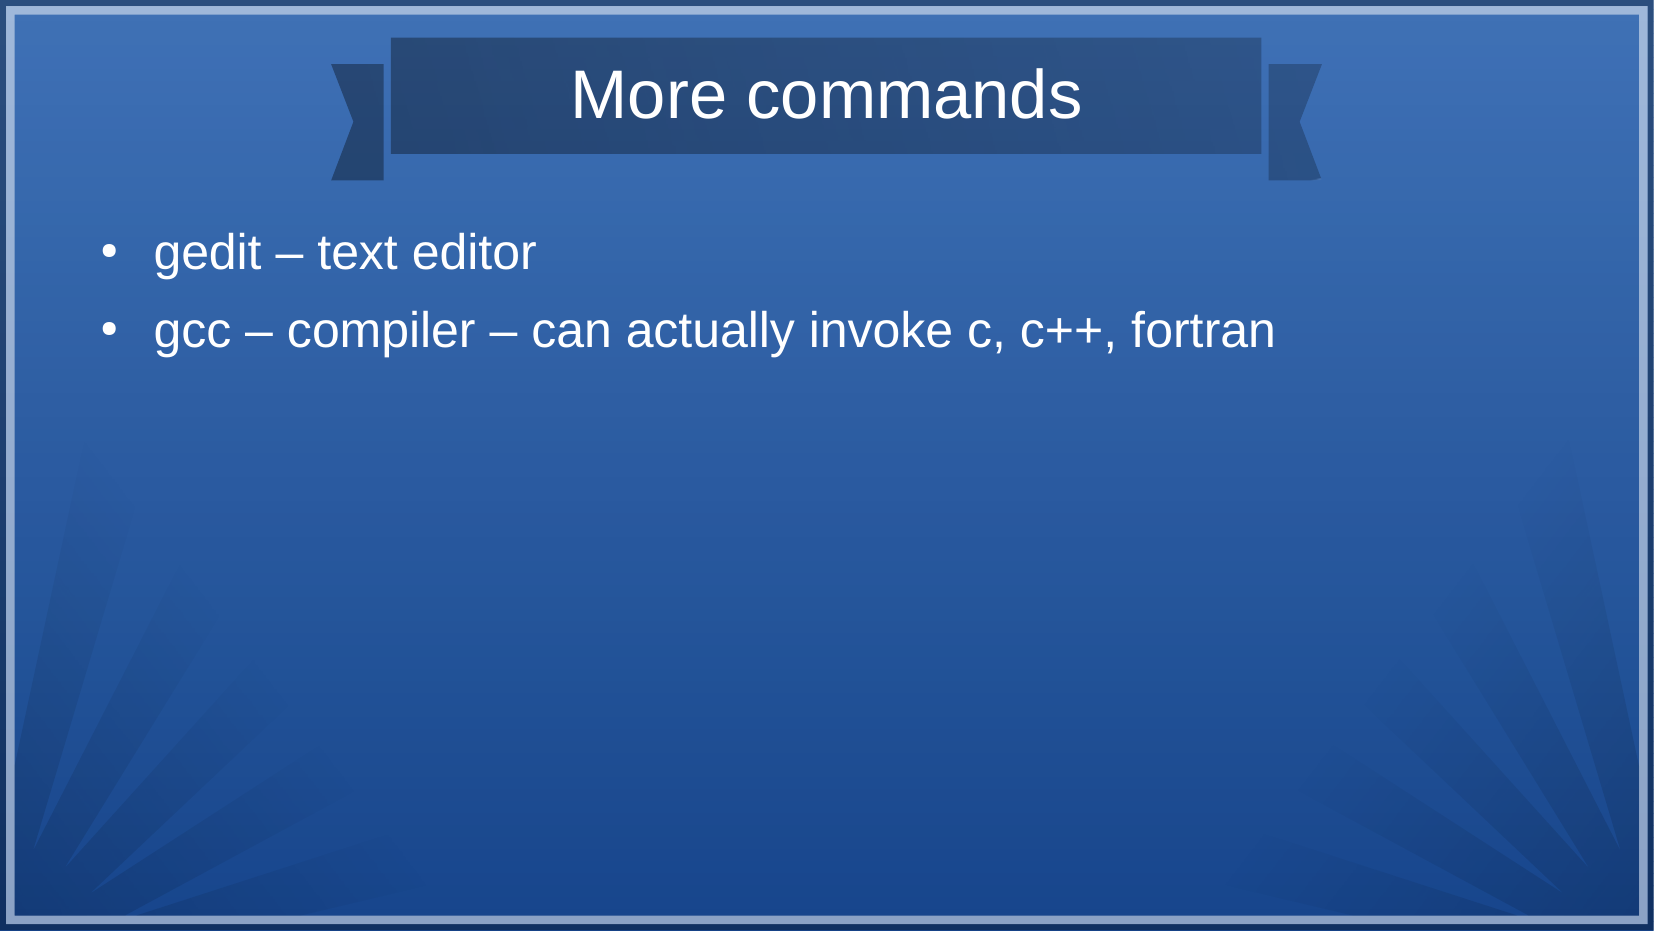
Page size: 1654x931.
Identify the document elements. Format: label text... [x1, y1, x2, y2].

list gedit – text editor gcc – compiler – can actually invoke c, c++, fortran [82, 224, 1571, 848]
title More commands [389, 35, 1264, 154]
